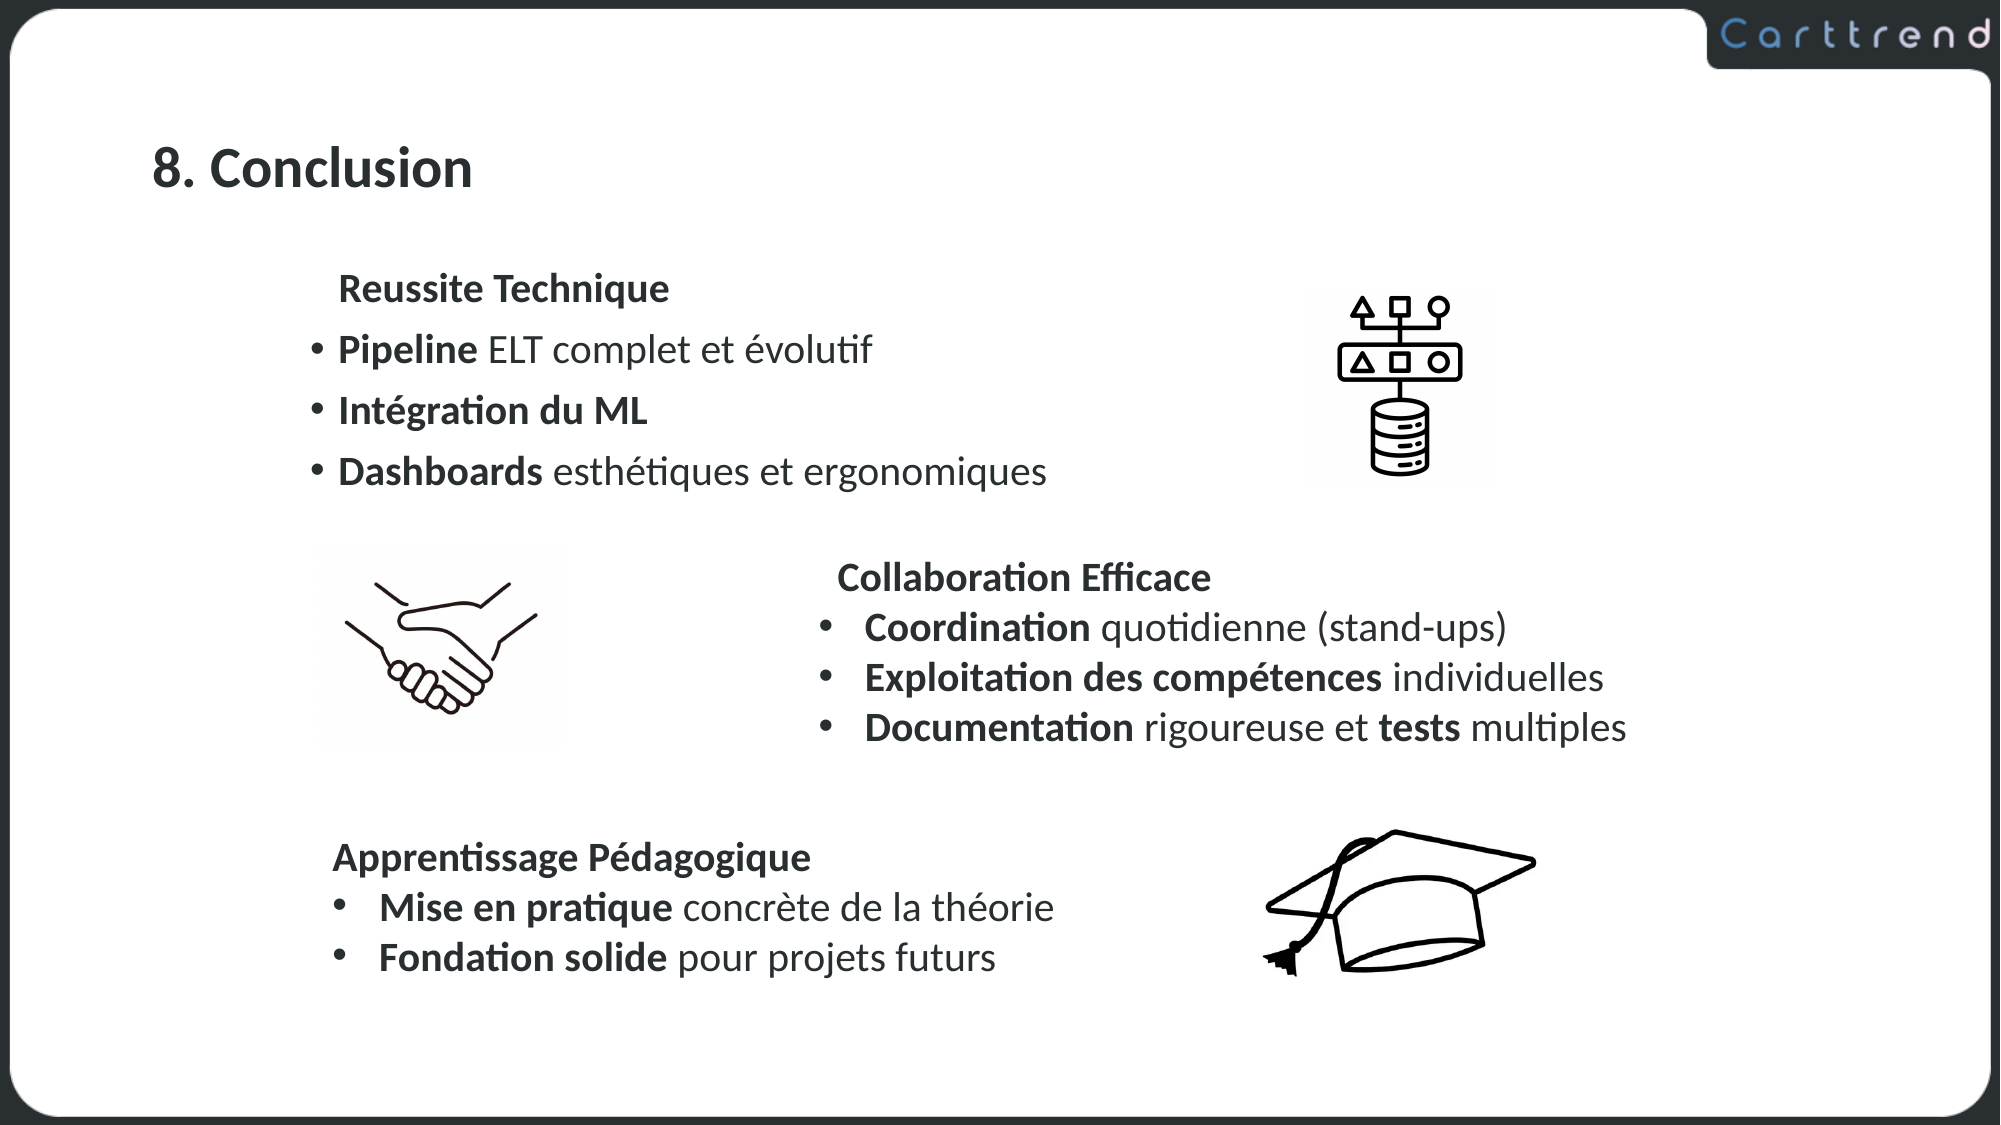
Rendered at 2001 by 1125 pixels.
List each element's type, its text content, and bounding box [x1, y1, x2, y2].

title 8. Conclusion [137, 59, 1863, 278]
text_box Collaboration Efficace Coordination quotidienne (stand-ups) Exploitation des compétences individuelles Documentation rigoureuse et tests multiples [803, 542, 1699, 758]
text_box Apprentissage Pédagogique Mise en pratique concrète de la théorie Fondation solide pour projets futurs [317, 821, 1144, 987]
picture [0, 0, 2000, 1125]
